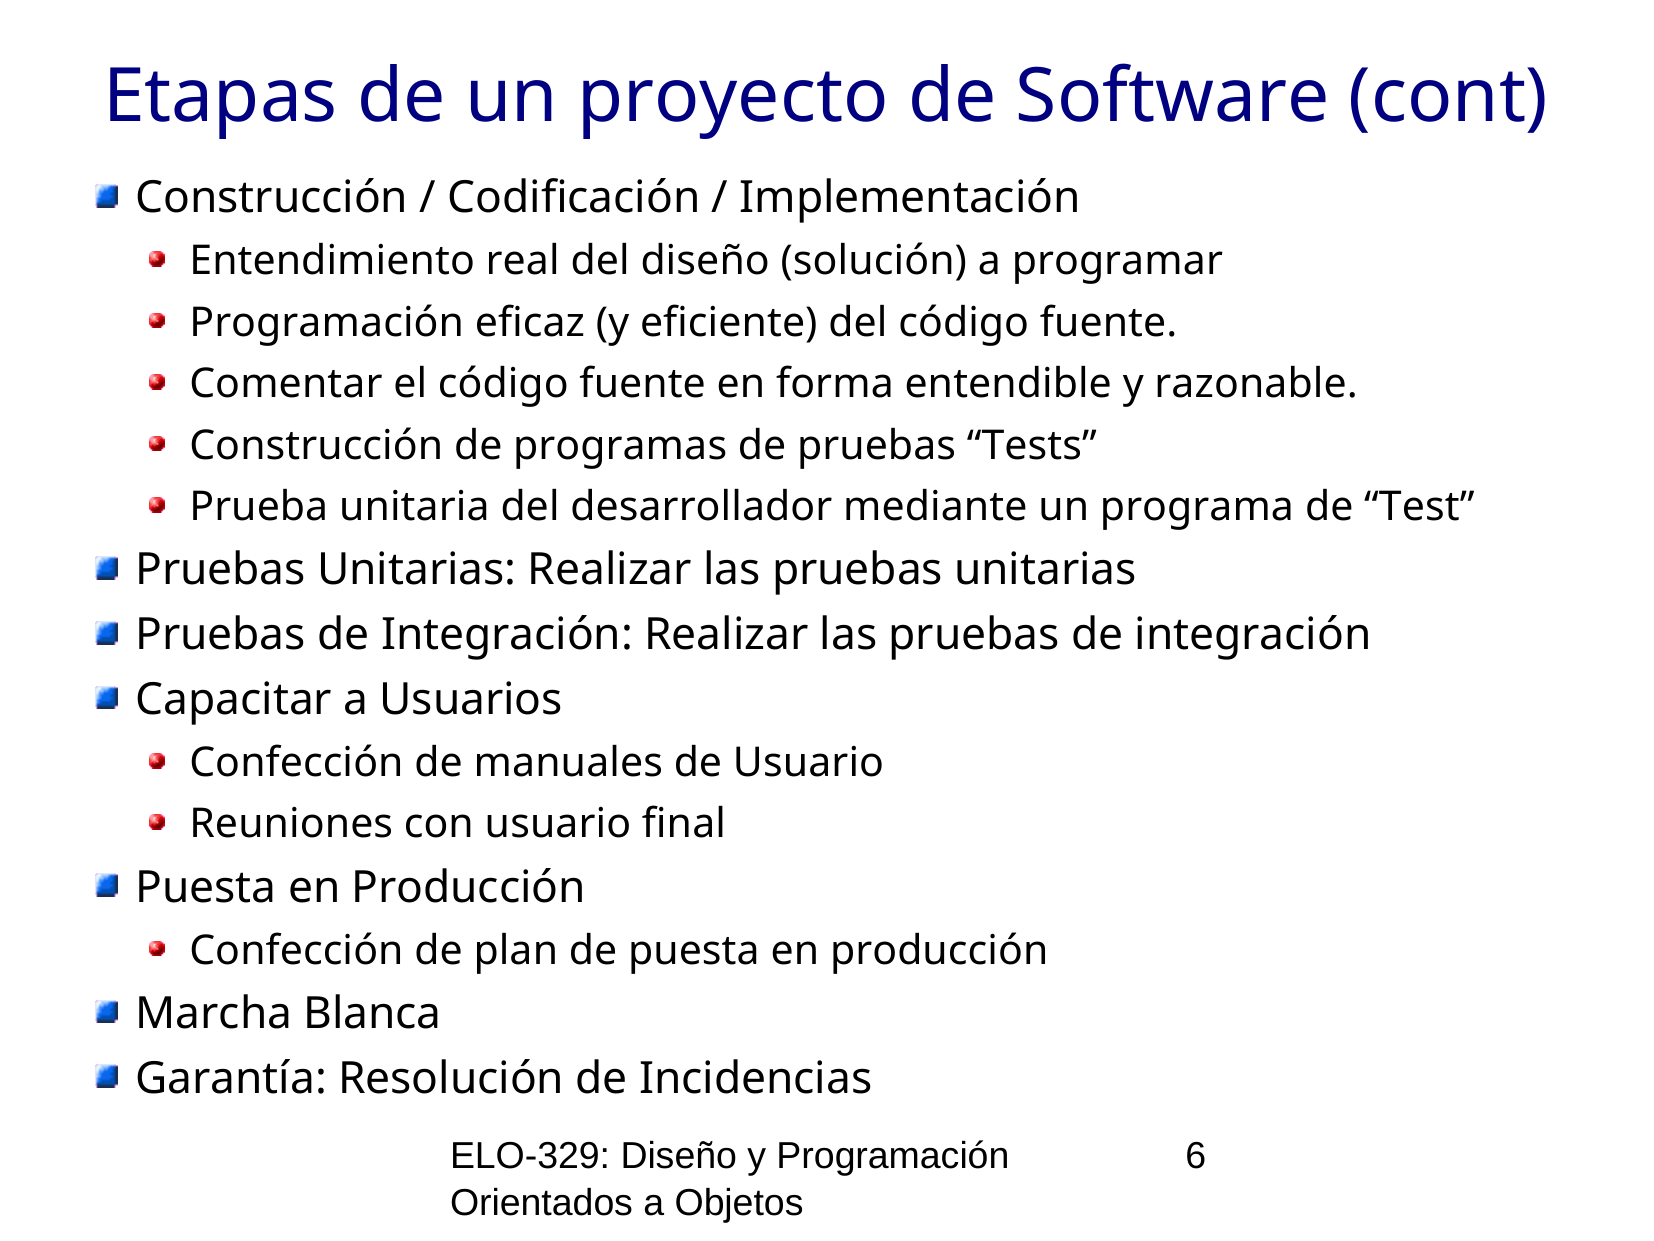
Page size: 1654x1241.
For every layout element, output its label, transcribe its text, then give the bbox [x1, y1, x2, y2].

title Etapas de un proyecto de Software (cont)‏ [82, 50, 1571, 137]
list Construcción / Codificación / Implementación Entendimiento real del diseño (solución) a programar Programación eficaz (y eficiente) del código fuente. Comentar el código fuente en forma entendible y razonable. Construcción de programas de pruebas “Tests” Prueba unitaria del desarrollador mediante un programa de “Test” Pruebas Unitarias: Realizar las pruebas unitarias Pruebas de Integración: Realizar las pruebas de integración Capacitar a Usuarios Confección de manuales de Usuario Reuniones con usuario final Puesta en Producción Confección de plan de puesta en producción Marcha Blanca Garantía: Resolución de Incidencias [82, 168, 1571, 1107]
